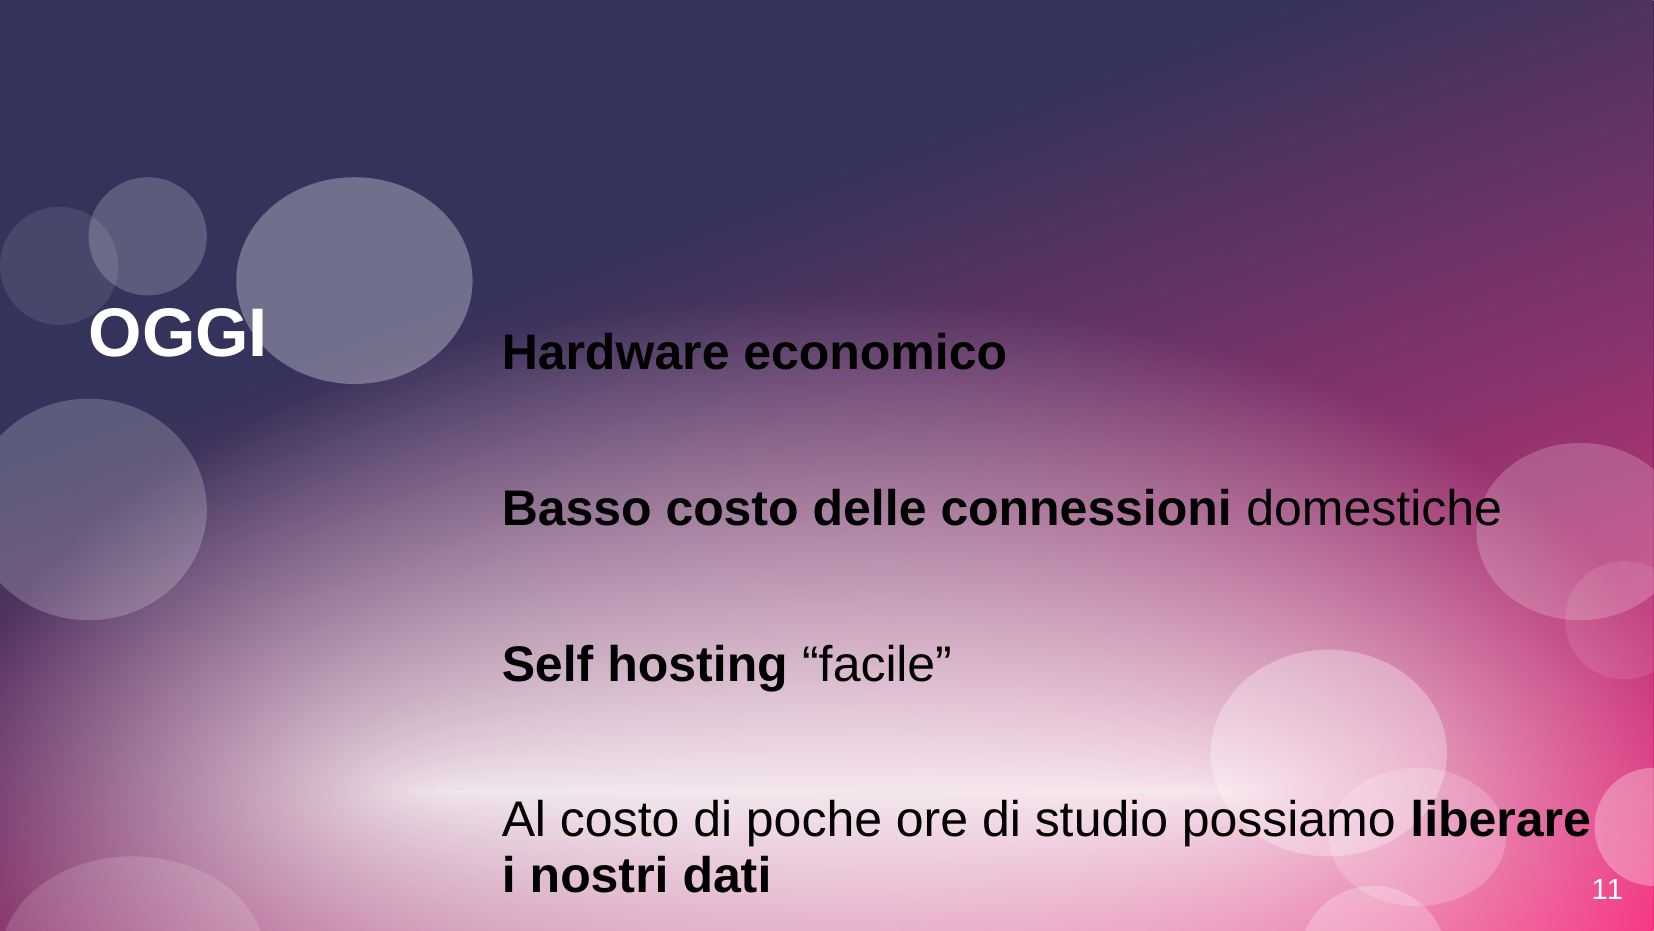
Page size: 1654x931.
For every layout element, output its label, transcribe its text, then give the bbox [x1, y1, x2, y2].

list Hardware economico Basso costo delle connessioni domestiche Self hosting “facile” Al costo di poche ore di studio possiamo liberare i nostri dati [501, 324, 1595, 916]
title OGGI [88, 153, 798, 820]
